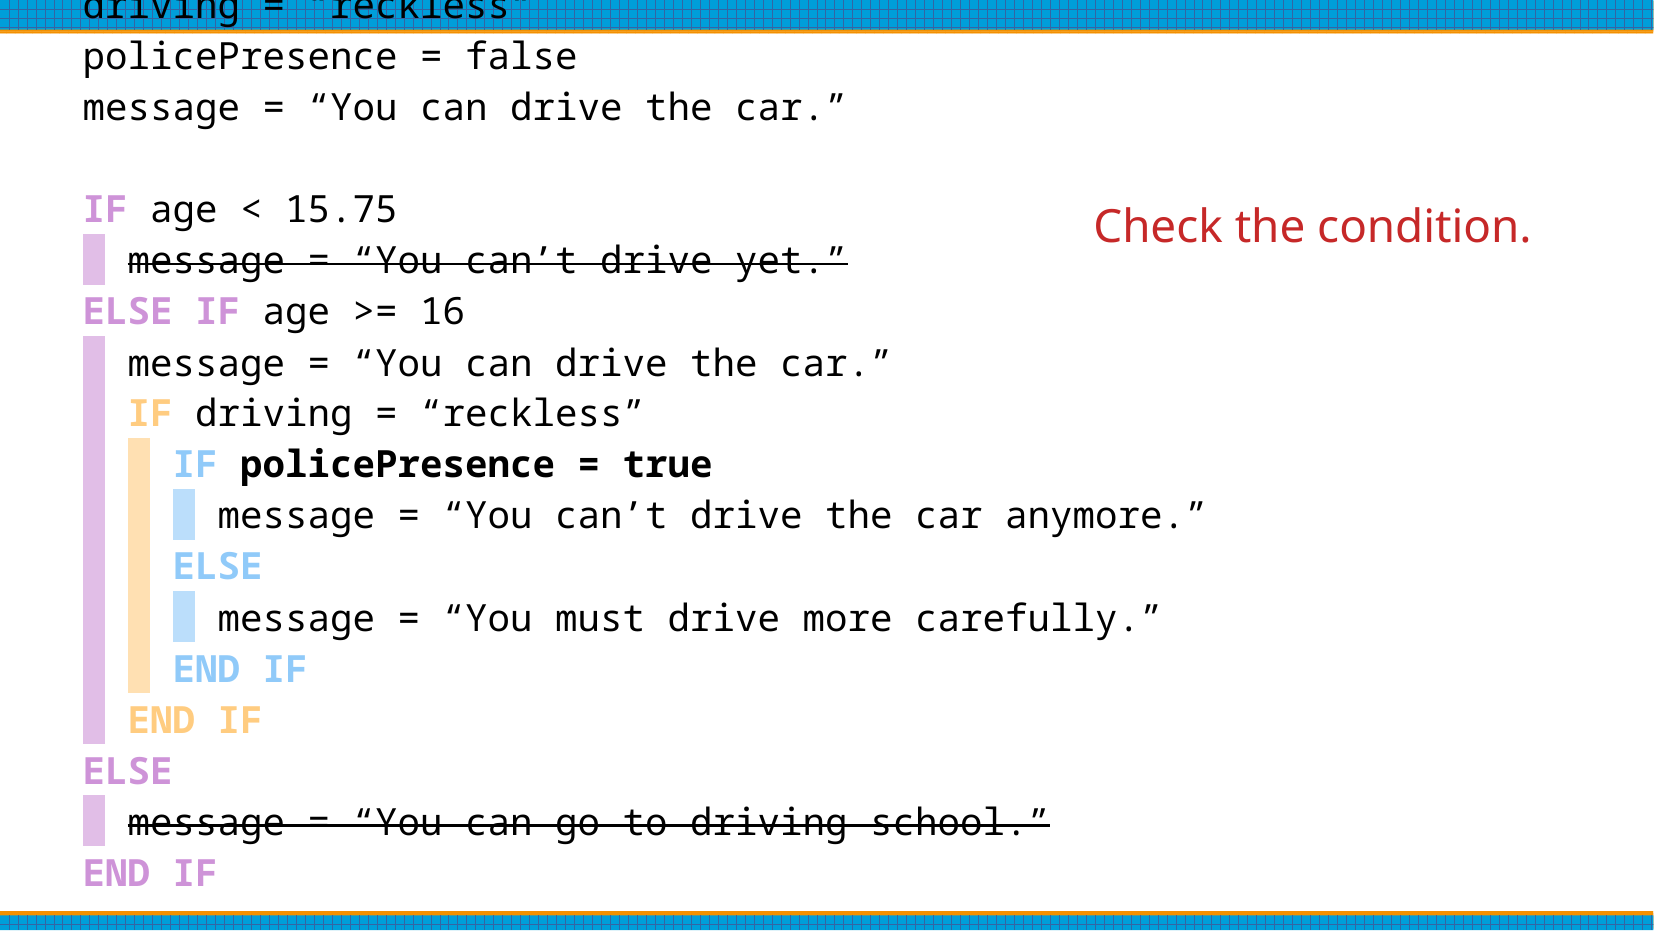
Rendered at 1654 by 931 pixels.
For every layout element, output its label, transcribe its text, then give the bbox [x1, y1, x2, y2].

subtitle age = 16 driving = “reckless“ policePresence = false message = “You can drive the car.” IF age < 15.75 message = “You can’t drive yet.” ELSE IF age >= 16 message = “You can drive the car.” IF driving = “reckless” IF policePresence = true message = “You can’t drive the car anymore.” ELSE message = “You must drive more carefully.” END IF END IF ELSE message = “You can go to driving school.” END IF output message [82, 69, 1571, 858]
text_box Check the condition. [1087, 75, 1613, 376]
